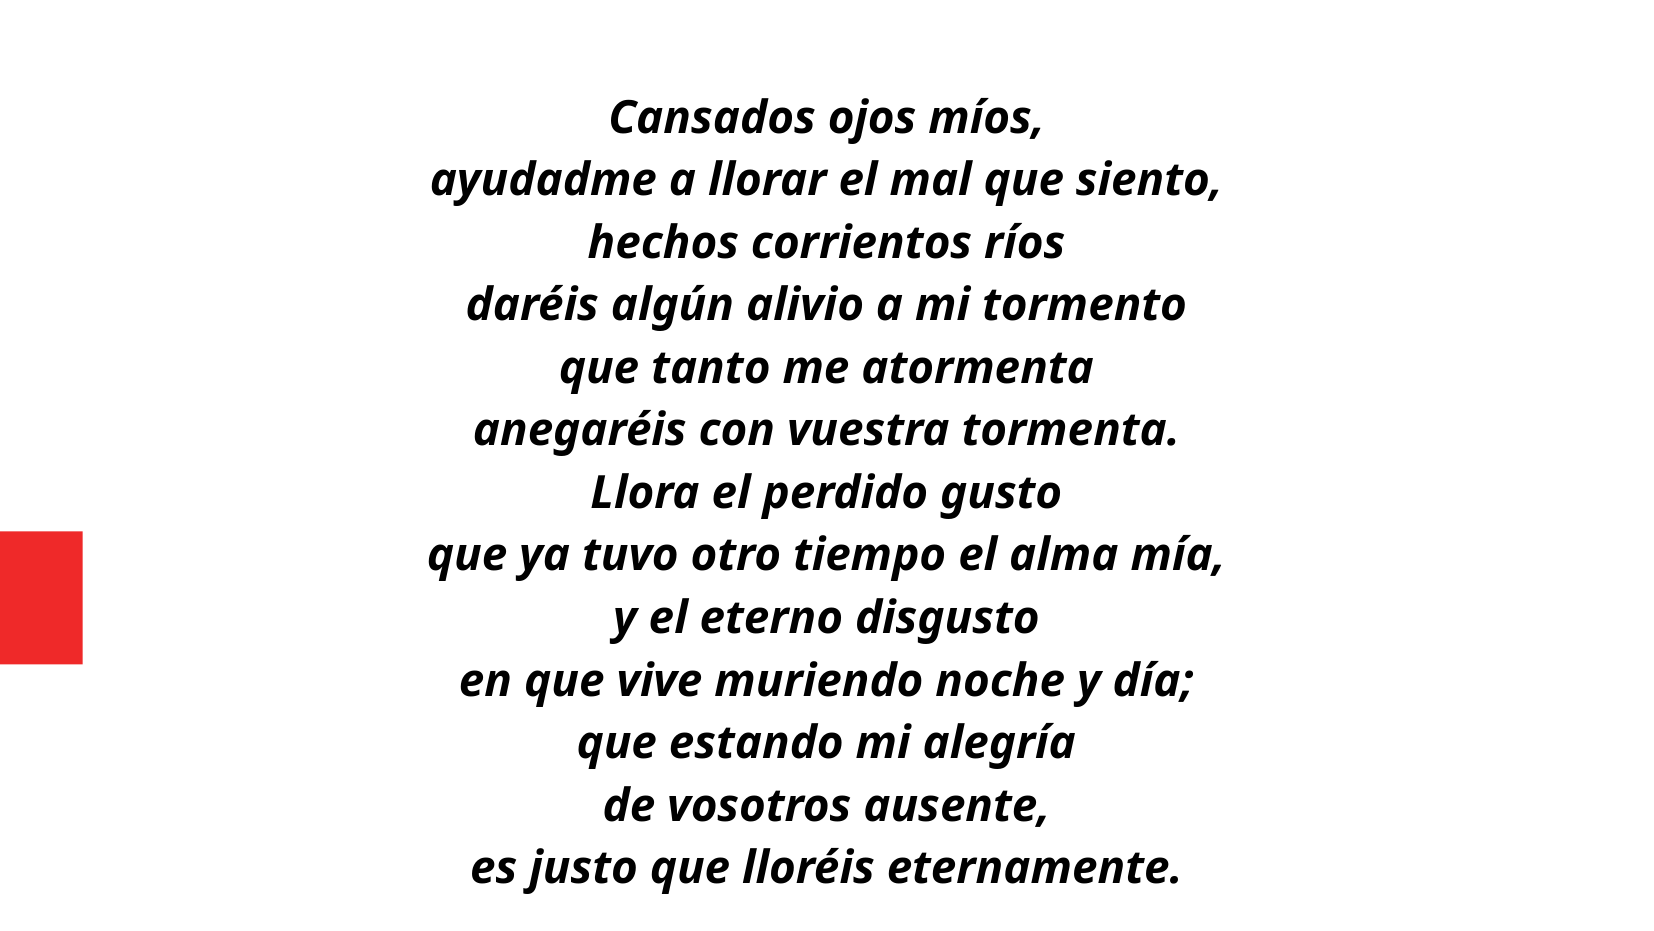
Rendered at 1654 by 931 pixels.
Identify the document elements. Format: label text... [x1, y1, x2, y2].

title Cansados ojos míos, ayudadme a llorar el mal que siento, hechos corrientos ríos daréis algún alivio a mi tormento que tanto me atormenta anegaréis con vuestra tormenta. Llora el perdido gusto que ya tuvo otro tiempo el alma mía, y el eterno disgusto en que vive muriendo noche y día; que estando mi alegría de vosotros ausente, es justo que lloréis eternamente. [82, 95, 1571, 886]
